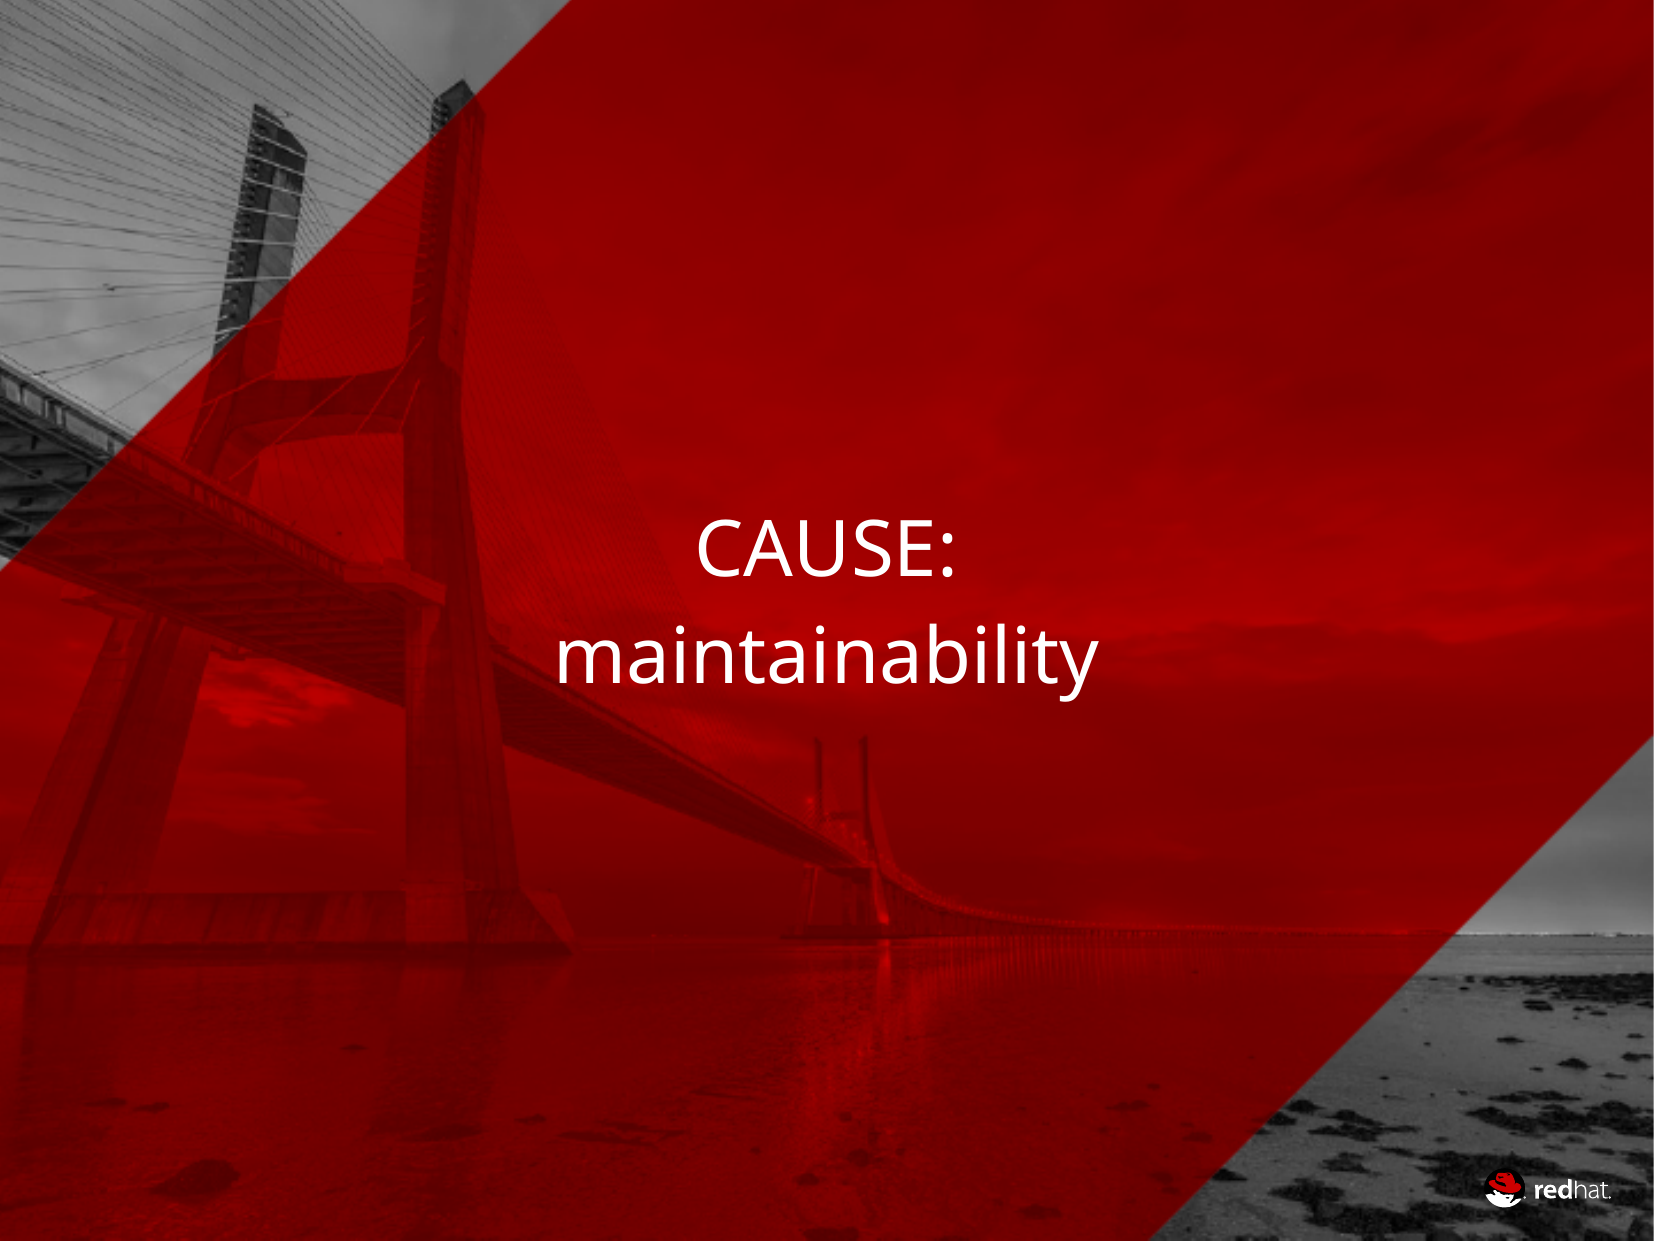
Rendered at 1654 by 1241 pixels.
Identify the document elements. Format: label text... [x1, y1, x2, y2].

picture [0, 0, 1654, 1241]
title CAUSE: maintainability [124, 496, 1530, 703]
